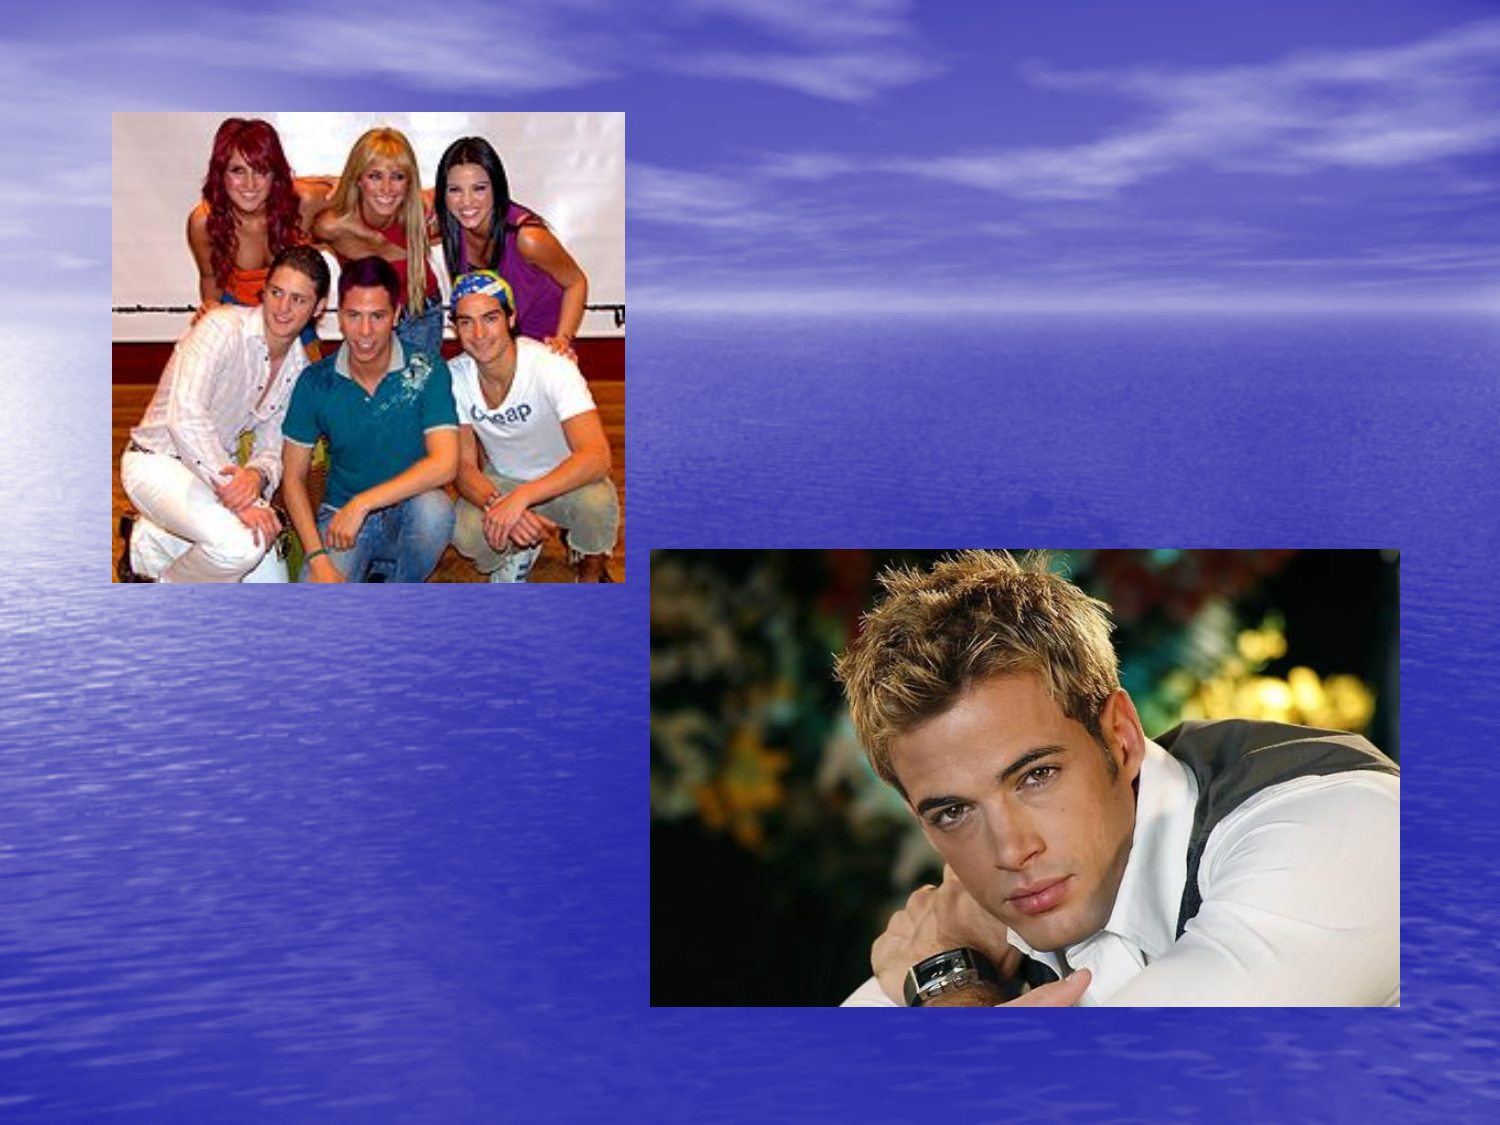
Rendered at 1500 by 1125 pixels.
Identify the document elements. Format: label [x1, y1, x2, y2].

picture [0, 0, 1500, 1125]
title [75, 47, 1425, 275]
